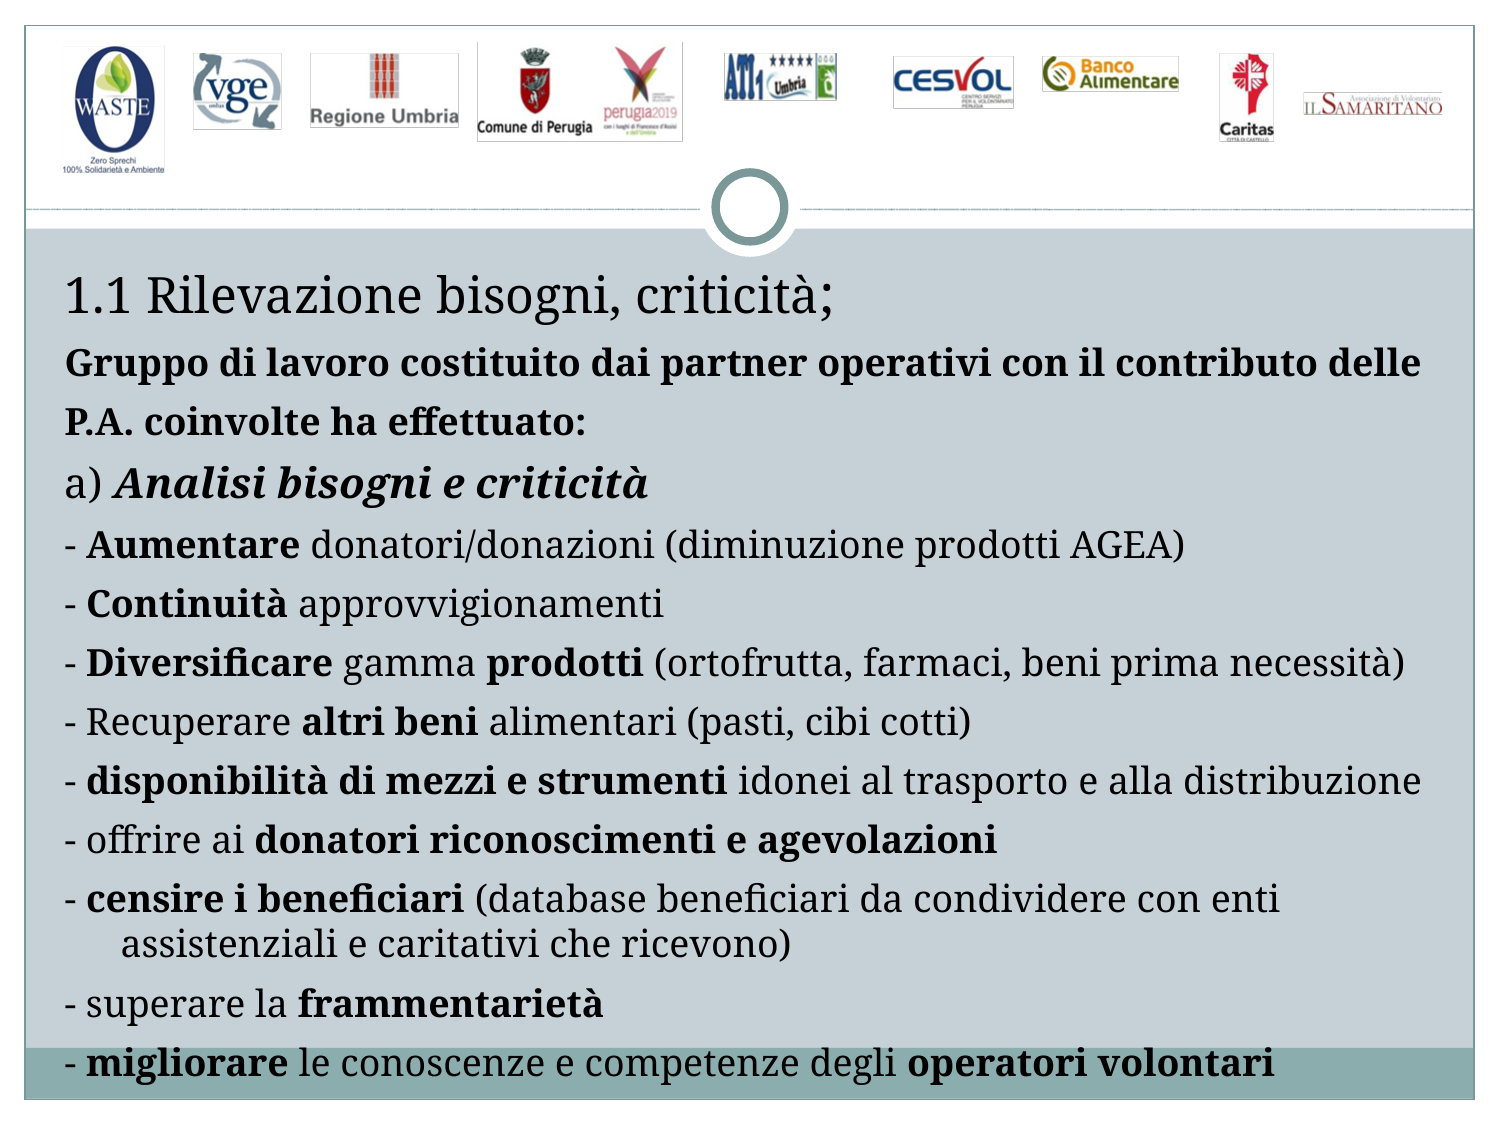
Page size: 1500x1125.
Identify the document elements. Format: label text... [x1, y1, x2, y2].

picture [53, 42, 1454, 191]
list 1.1 Rilevazione bisogni, criticità; Gruppo di lavoro costituito dai partner operativi con il contributo delle P.A. coinvolte ha effettuato: a) Analisi bisogni e criticità - Aumentare donatori/donazioni (diminuzione prodotti AGEA) - Continuità approvvigionamenti - Diversificare gamma prodotti (ortofrutta, farmaci, beni prima necessità) - Recuperare altri beni alimentari (pasti, cibi cotti) - disponibilità di mezzi e strumenti idonei al trasporto e alla distribuzione - offrire ai donatori riconoscimenti e agevolazioni - censire i beneficiari (database beneficiari da condividere con enti assistenziali e caritativi che ricevono) - superare la frammentarietà - migliorare le conoscenze e competenze degli operatori volontari [49, 249, 1450, 1125]
title [49, 0, 1450, 162]
